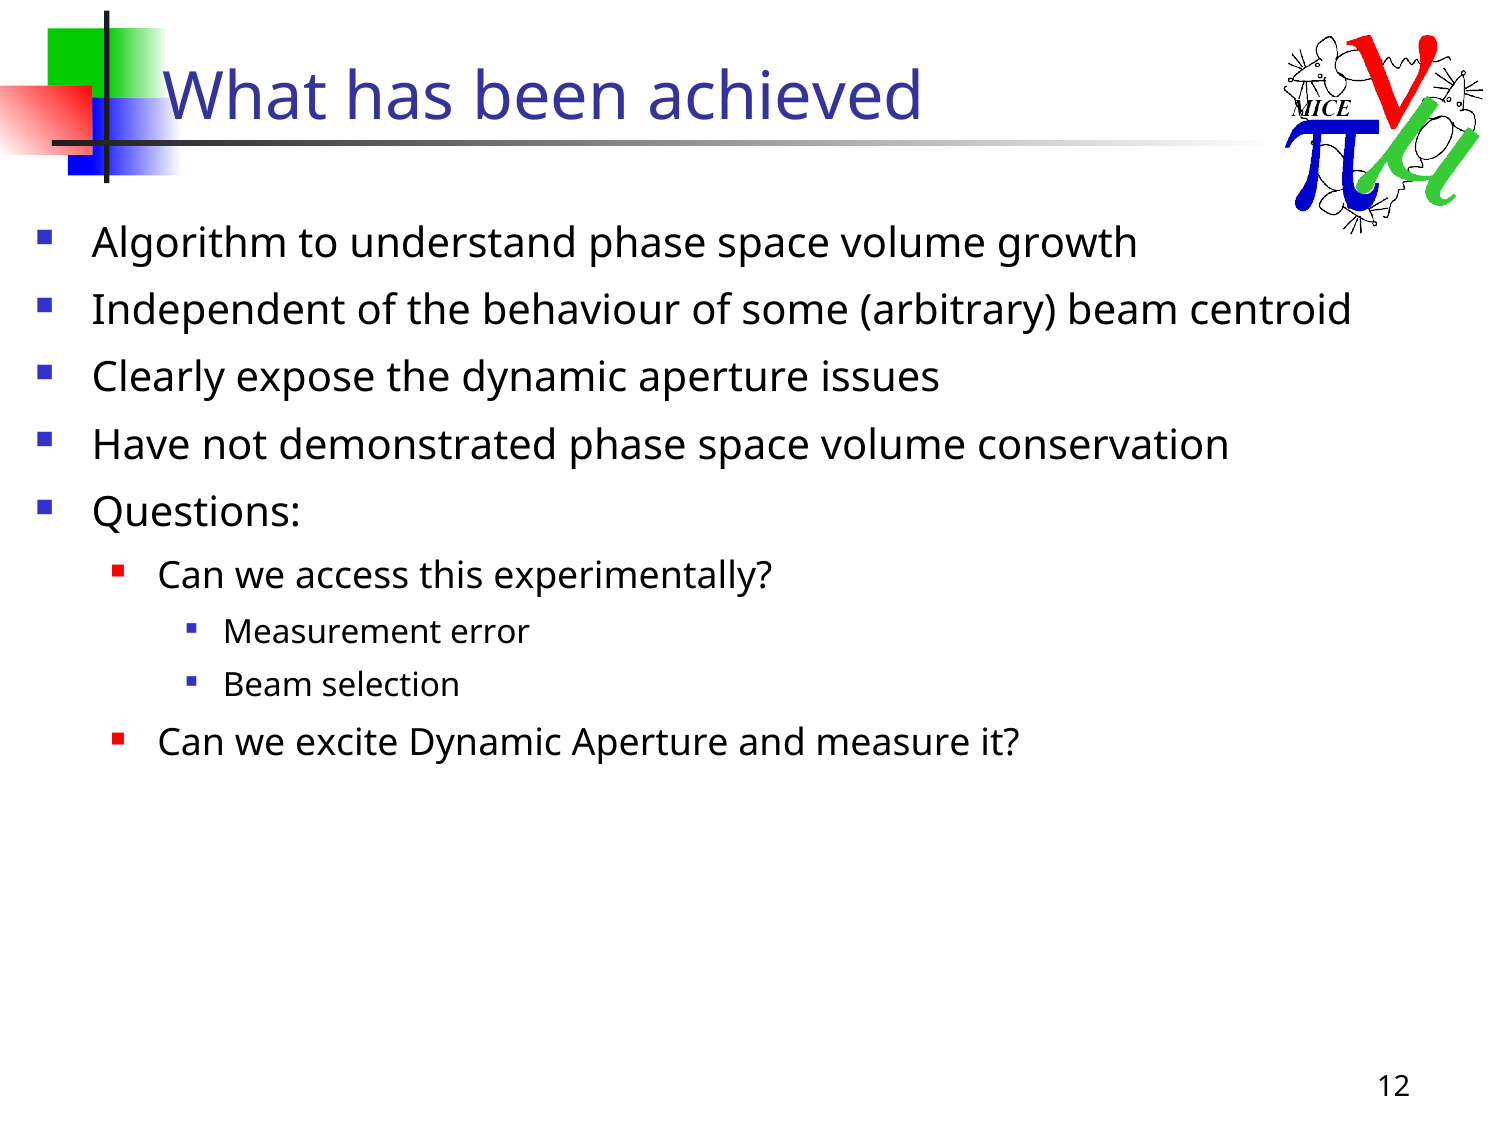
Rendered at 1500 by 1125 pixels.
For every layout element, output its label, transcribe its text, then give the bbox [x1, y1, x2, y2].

list Algorithm to understand phase space volume growth Independent of the behaviour of some (arbitrary) beam centroid Clearly expose the dynamic aperture issues Have not demonstrated phase space volume conservation Questions: Can we access this experimentally? Measurement error Beam selection Can we excite Dynamic Aperture and measure it? [35, 212, 1447, 739]
title What has been achieved [162, 0, 1441, 188]
picture [1264, 5, 1500, 251]
